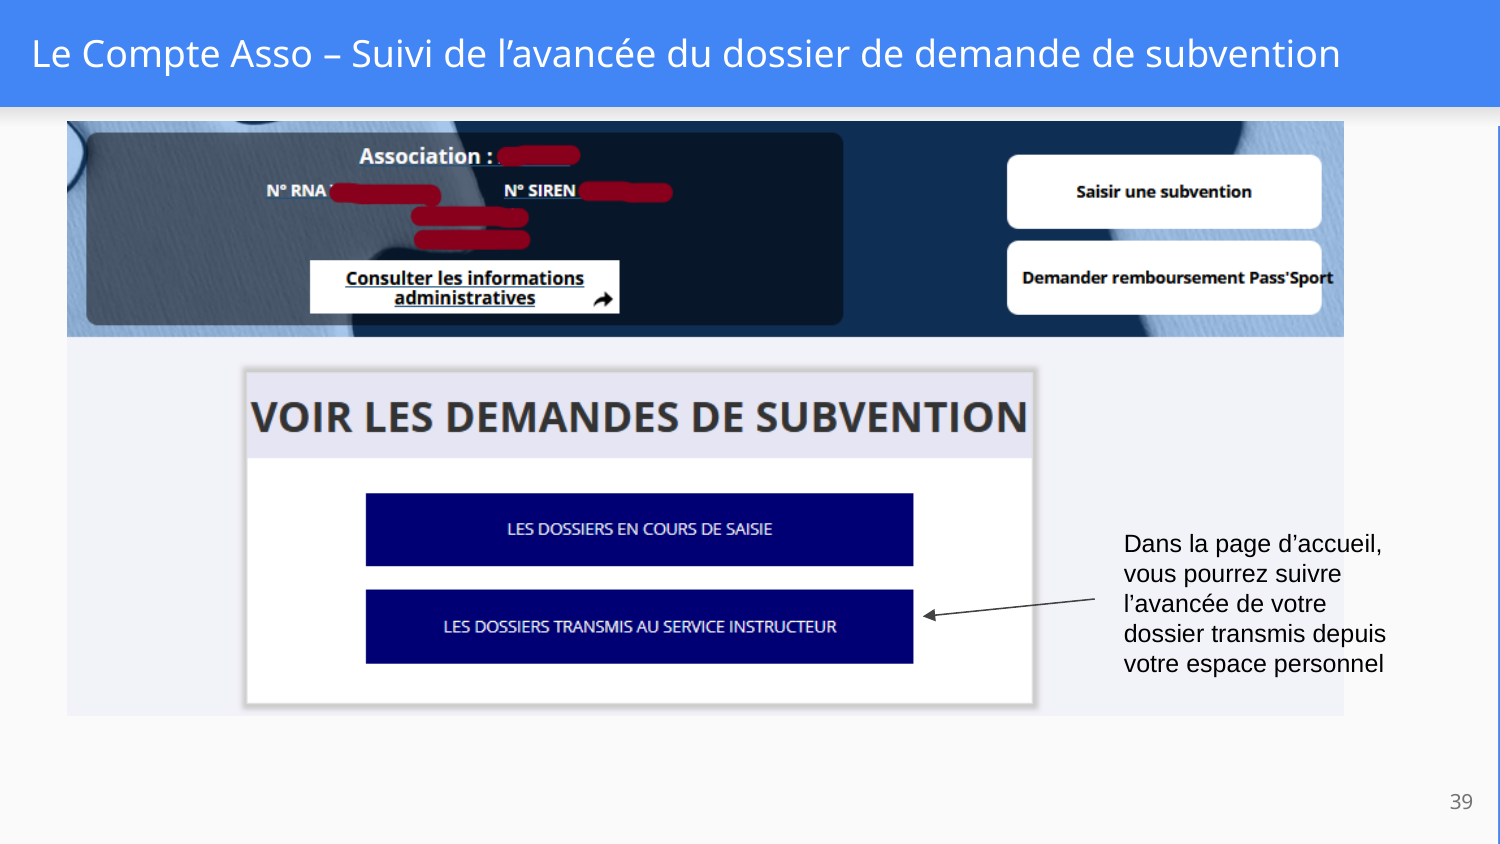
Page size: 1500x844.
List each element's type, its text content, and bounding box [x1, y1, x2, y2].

title Le Compte Asso – Suivi de l’avancée du dossier de demande de subvention [16, 2, 1464, 102]
text_box Dans la page d’accueil, vous pourrez suivre l’avancée de votre dossier transmis depuis votre espace personnel [1108, 512, 1416, 673]
slide_number <numéro> [1398, 770, 1489, 835]
picture [67, 121, 1344, 716]
